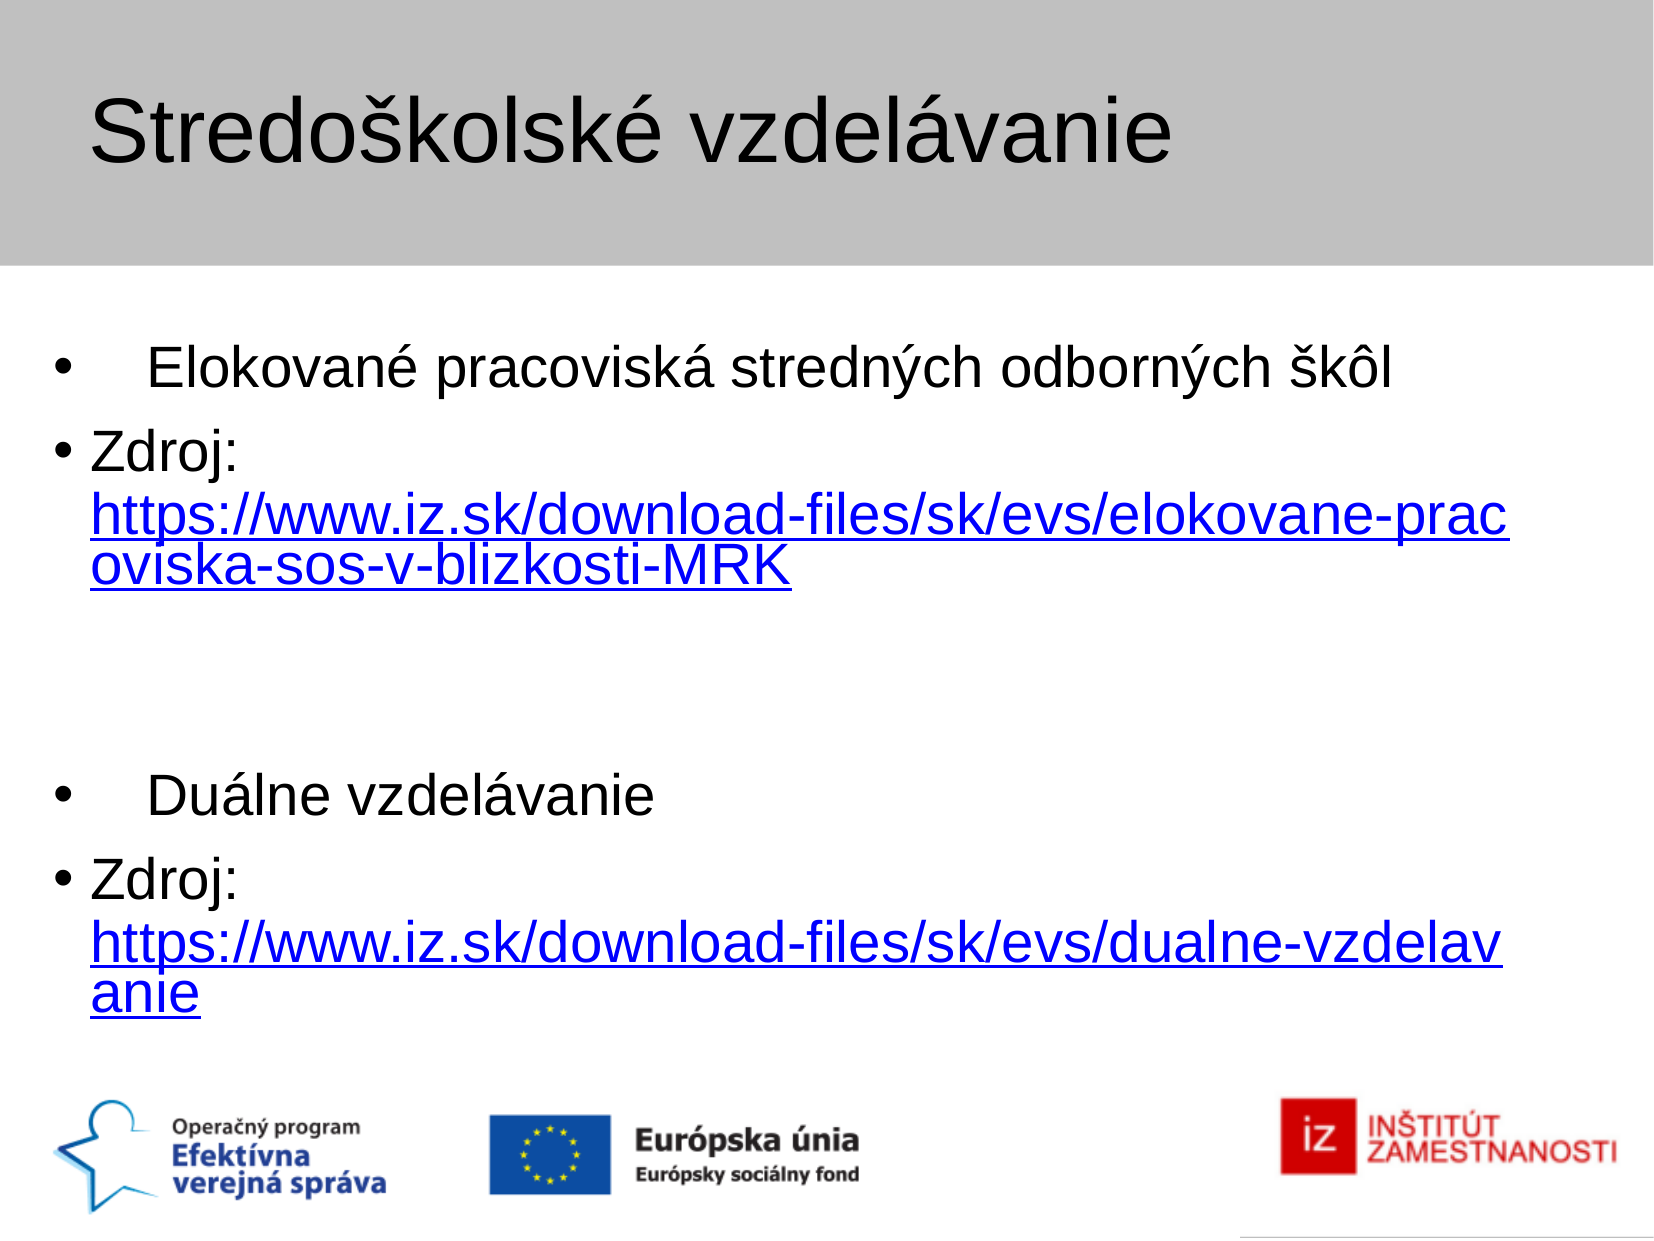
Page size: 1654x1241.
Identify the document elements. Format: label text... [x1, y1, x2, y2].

picture [29, 1062, 886, 1240]
text_box Elokované pracoviská stredných odborných škôl Zdroj: https://www.iz.sk/download-files/sk/evs/elokovane-pracoviska-sos-v-blizkosti-MRK Duálne vzdelávanie Zdroj: https://www.iz.sk/download-files/sk/evs/dualne-vzdelavanie [52, 337, 1530, 1065]
picture [1240, 1033, 1654, 1240]
text_box Stredoškolské vzdelávanie [88, 29, 1565, 237]
